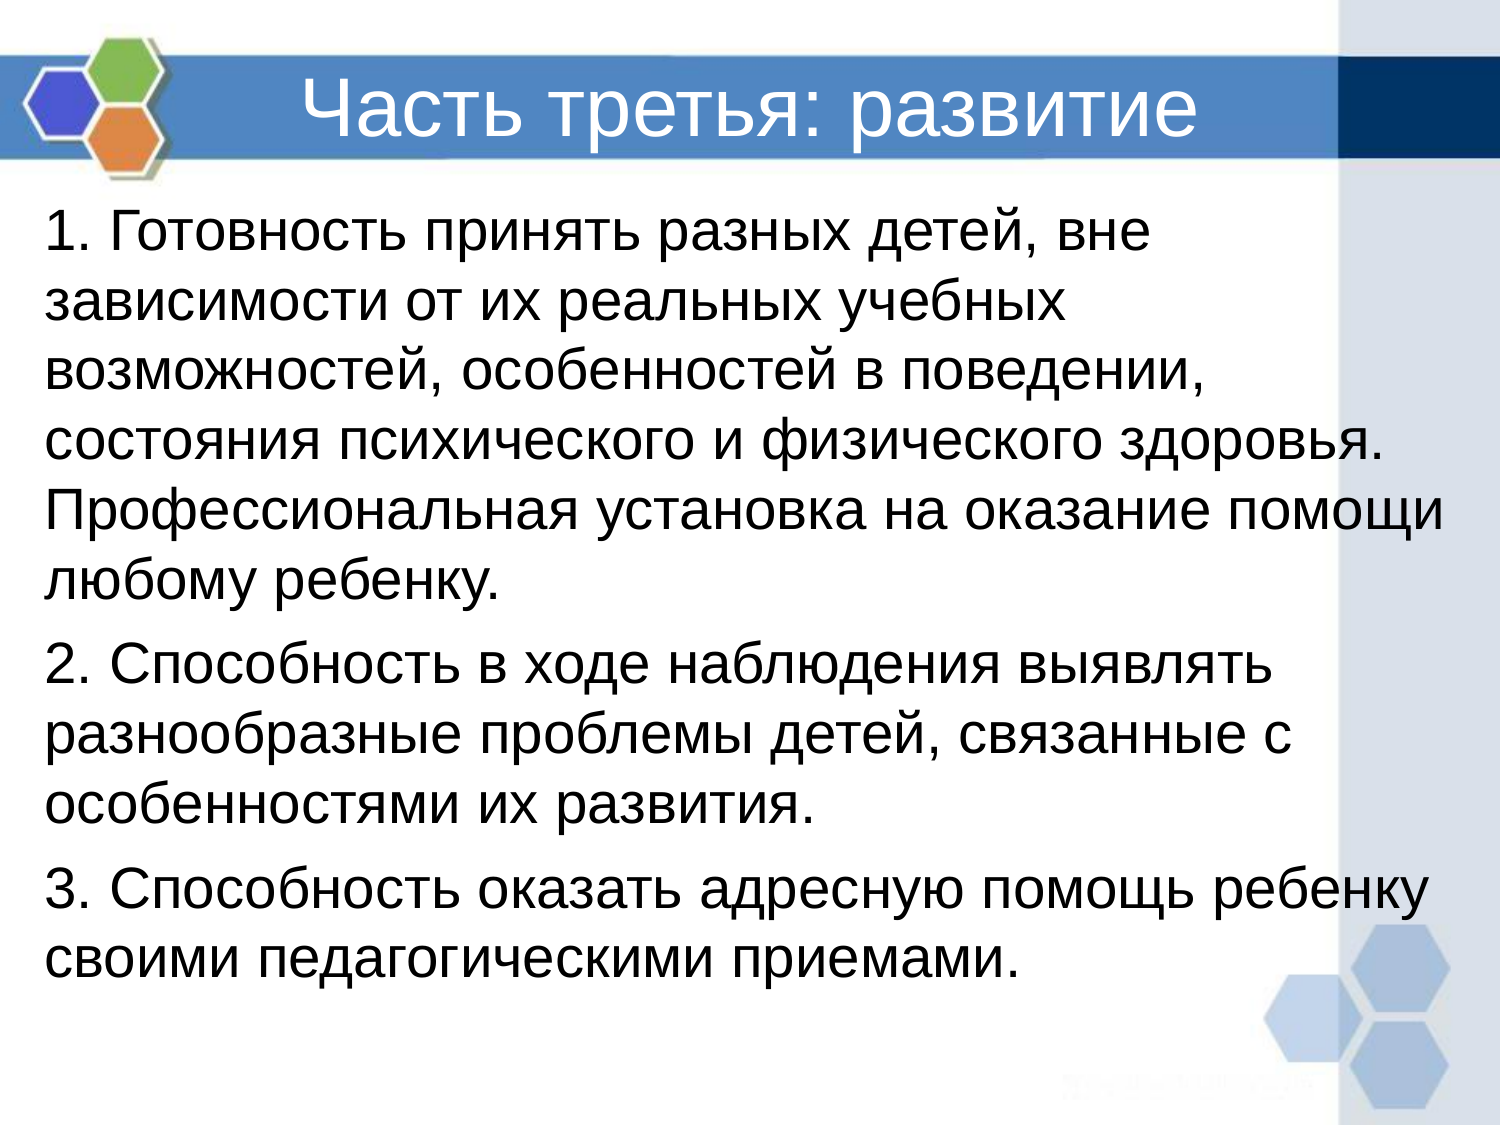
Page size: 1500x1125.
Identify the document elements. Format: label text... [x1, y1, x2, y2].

list 1. Готовность принять разных детей, вне зависимости от их реальных учебных возможностей, особенностей в поведении, состояния психического и физического здоровья. Профессиональная установка на оказание помощи любому ребенку. 2. Способность в ходе наблюдения выявлять разнообразные проблемы детей, связанные с особенностями их развития. 3. Способность оказать адресную помощь ребенку своими педагогическими приемами. [29, 184, 1483, 1047]
title Часть третья: развитие [75, 45, 1426, 161]
picture [0, 0, 1500, 1125]
